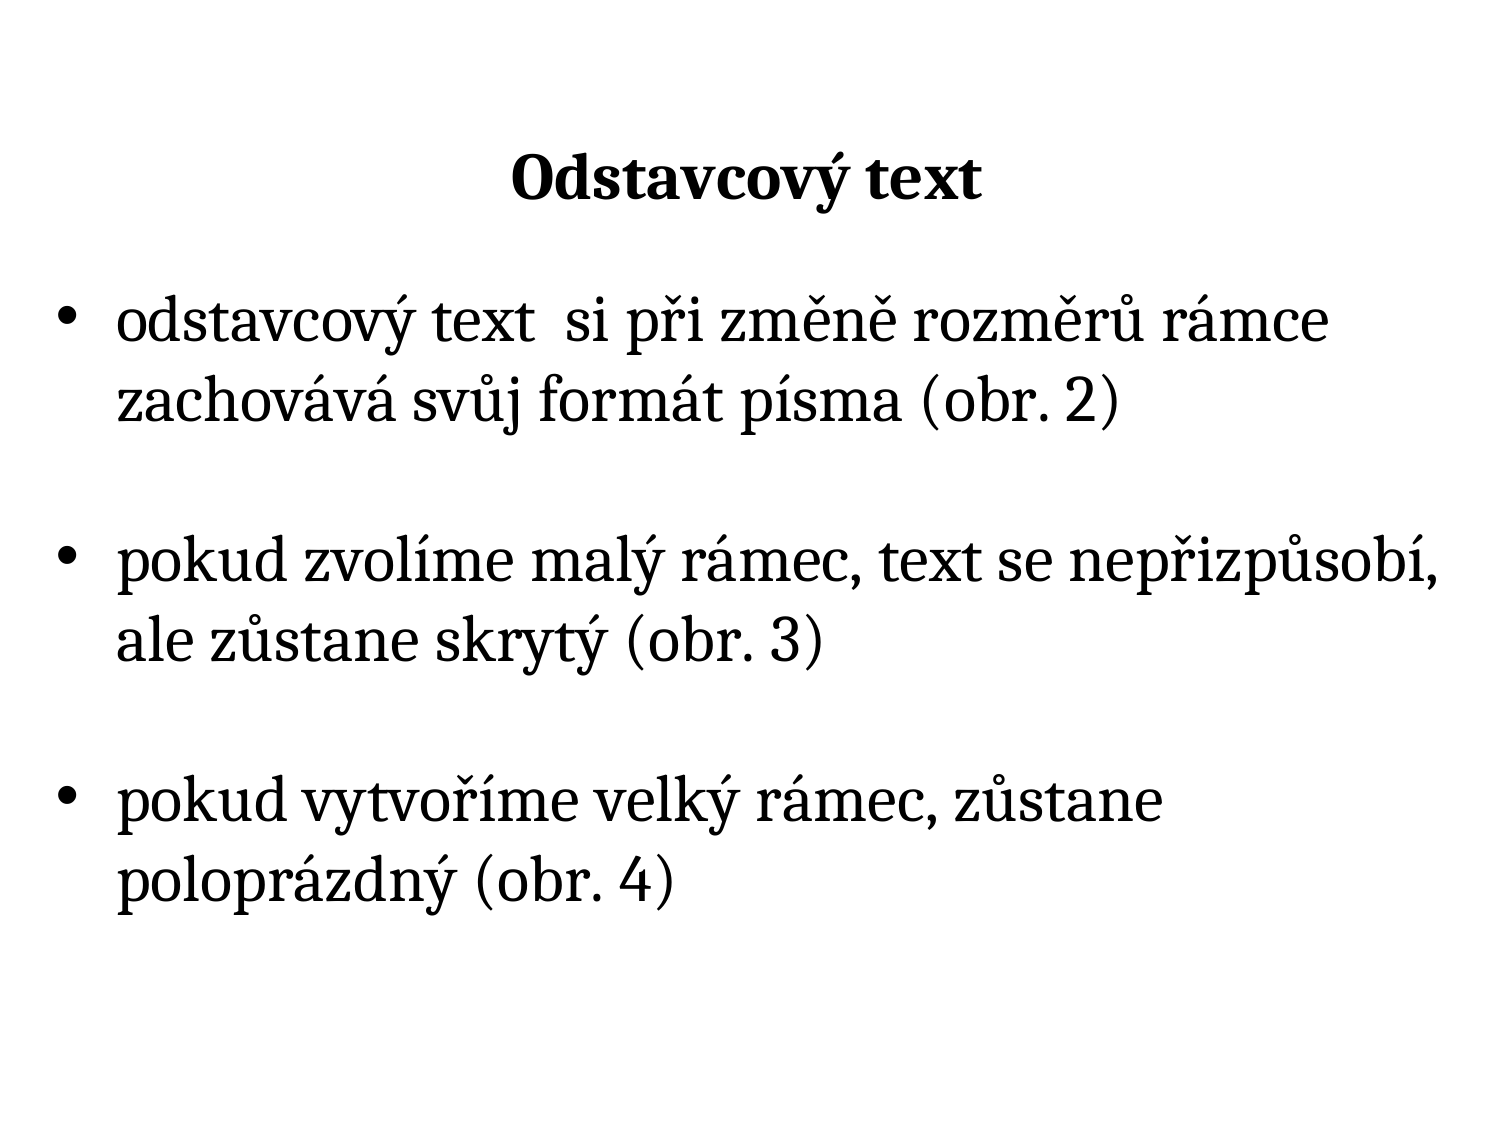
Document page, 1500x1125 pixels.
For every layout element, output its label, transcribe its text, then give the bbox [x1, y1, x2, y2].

text_box odstavcový text si při změně rozměrů rámce zachovává svůj formát písma (obr. 2) pokud zvolíme malý rámec, text se nepřizpůsobí, ale zůstane skrytý (obr. 3) pokud vytvoříme velký rámec, zůstane poloprázdný (obr. 4) [0, 267, 1498, 923]
text_box Odstavcový text [0, 125, 1500, 221]
